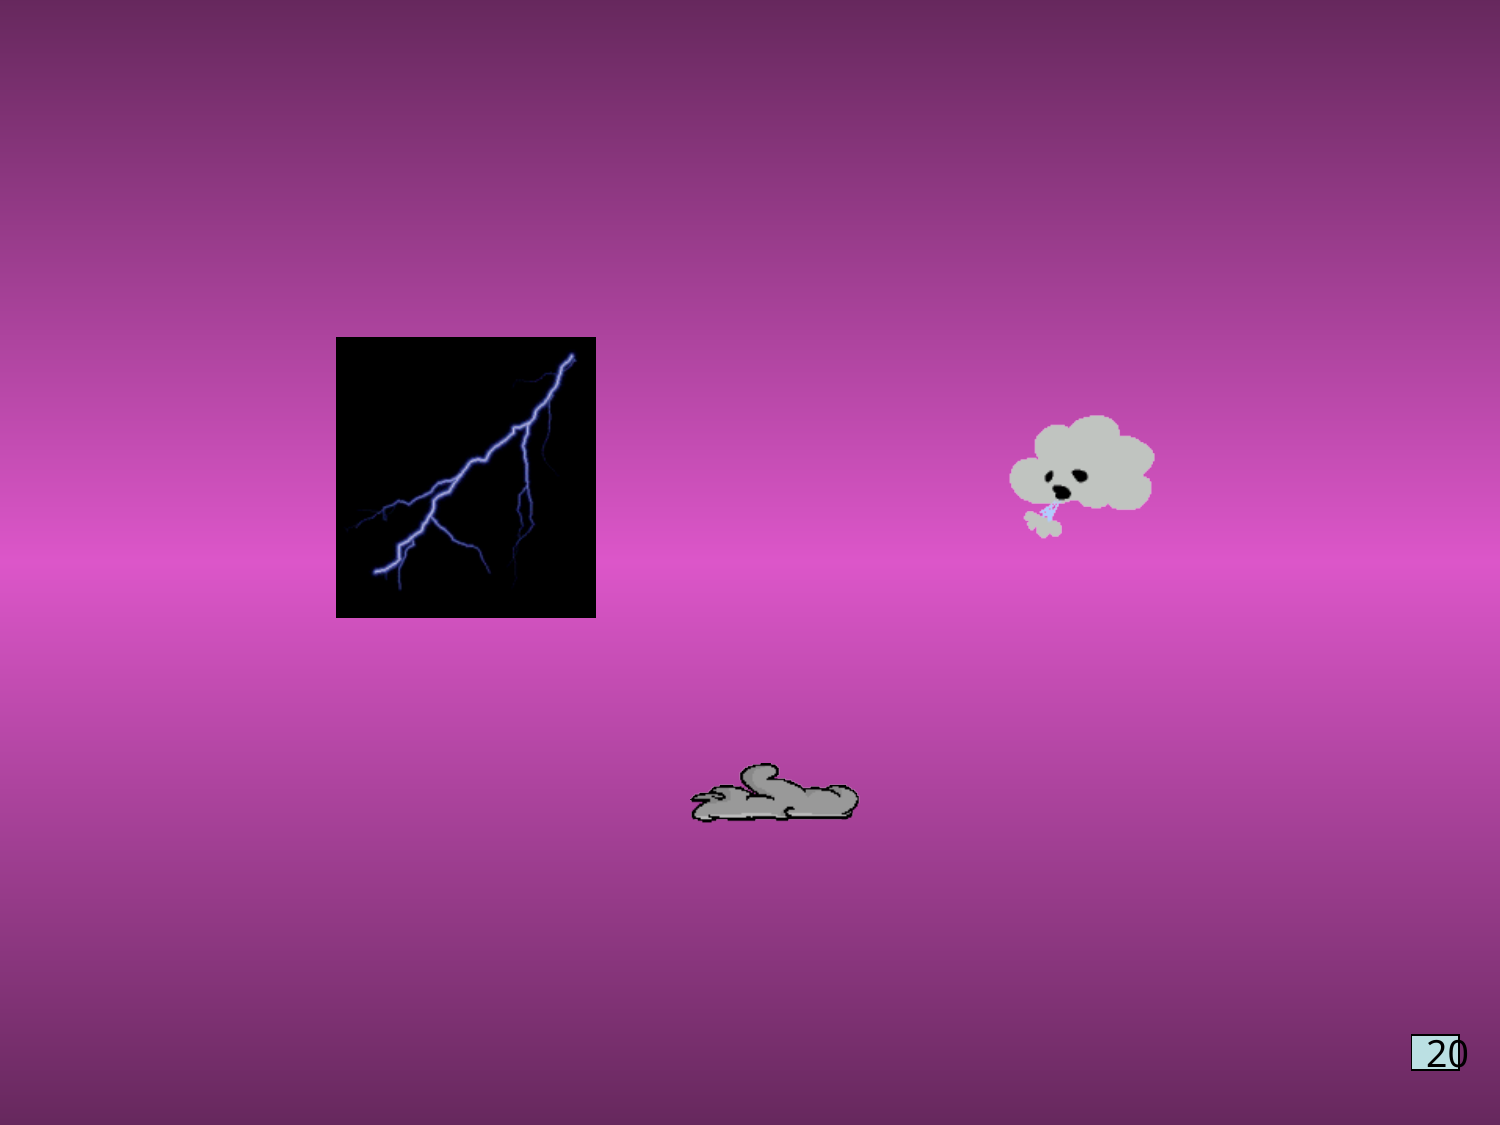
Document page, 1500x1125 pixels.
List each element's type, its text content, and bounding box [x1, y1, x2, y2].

picture [974, 408, 1164, 598]
picture [690, 763, 1049, 953]
text_box 20 [1411, 1034, 1459, 1071]
text_box 20 [1452, 1043, 1459, 1065]
picture [336, 337, 596, 618]
